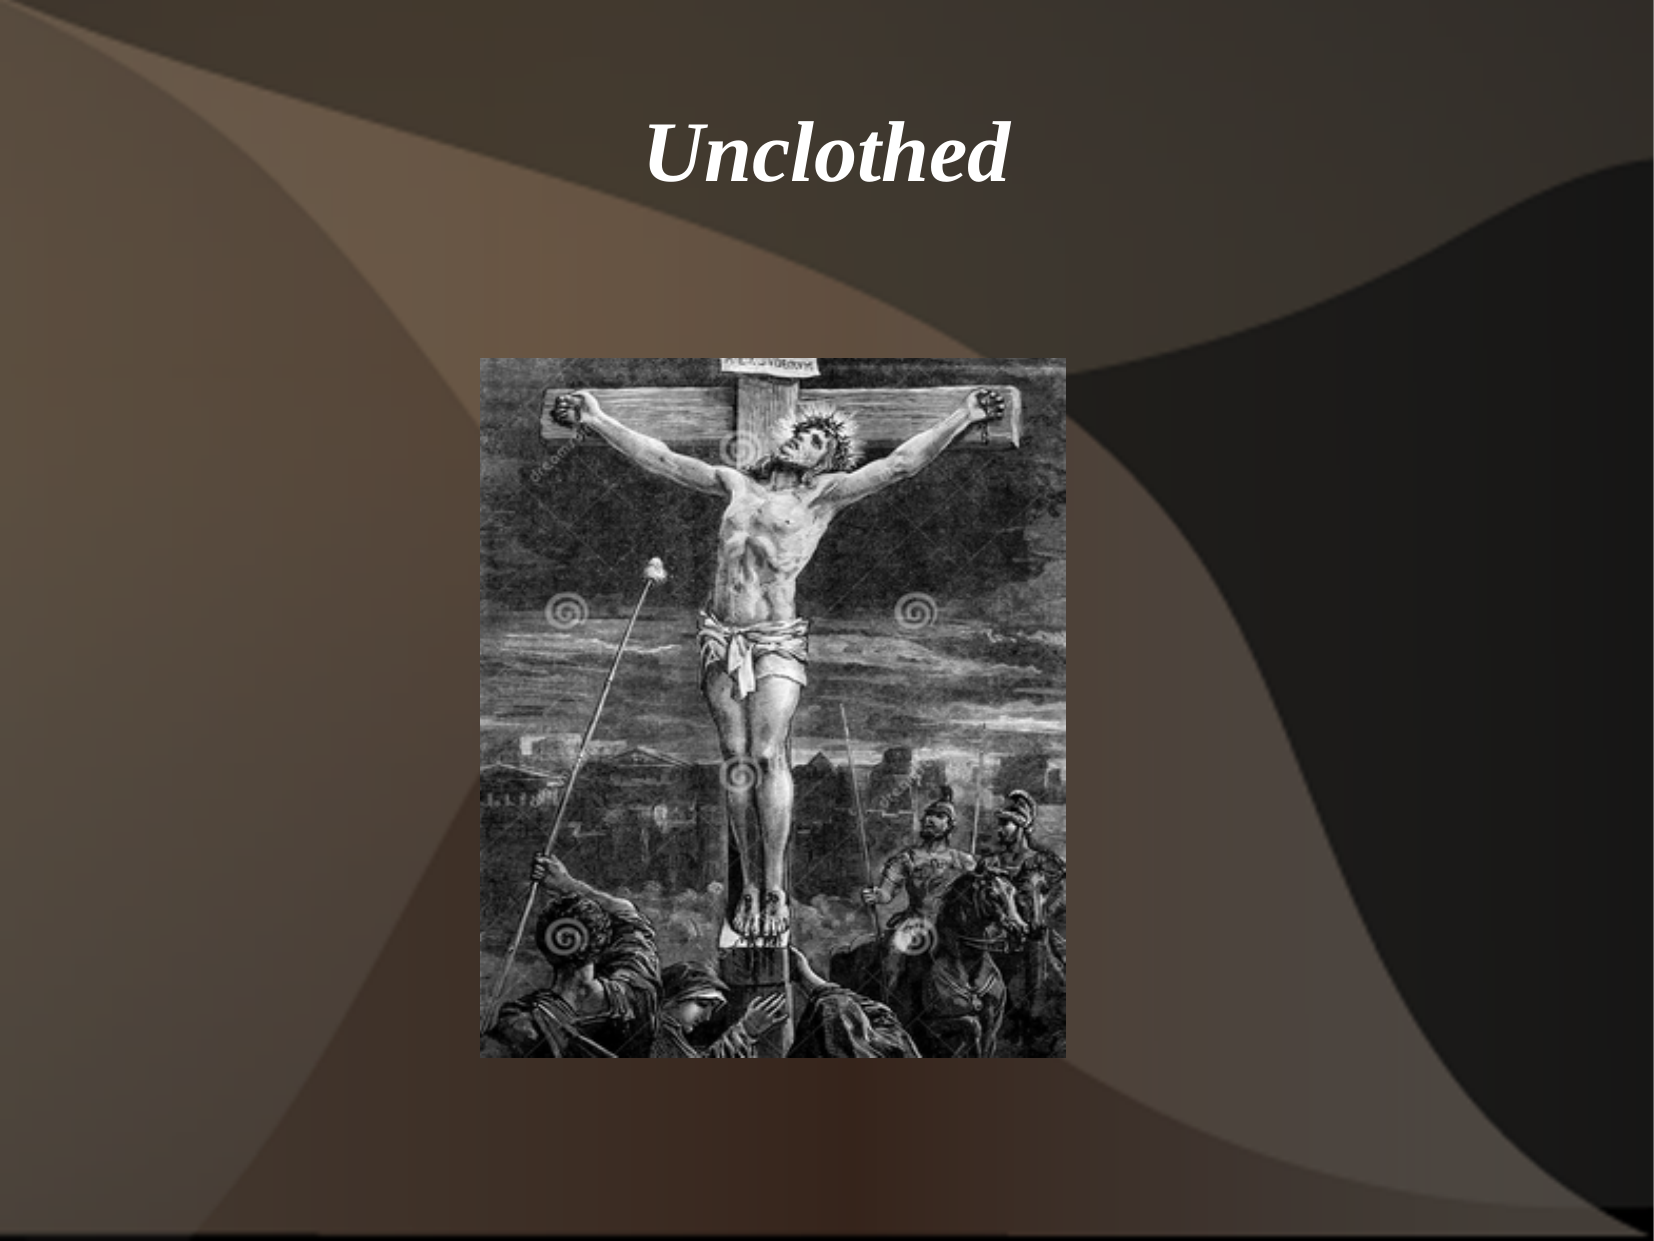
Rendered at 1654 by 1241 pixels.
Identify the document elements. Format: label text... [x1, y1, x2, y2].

title Unclothed [82, 49, 1571, 257]
picture [0, 0, 1654, 1241]
